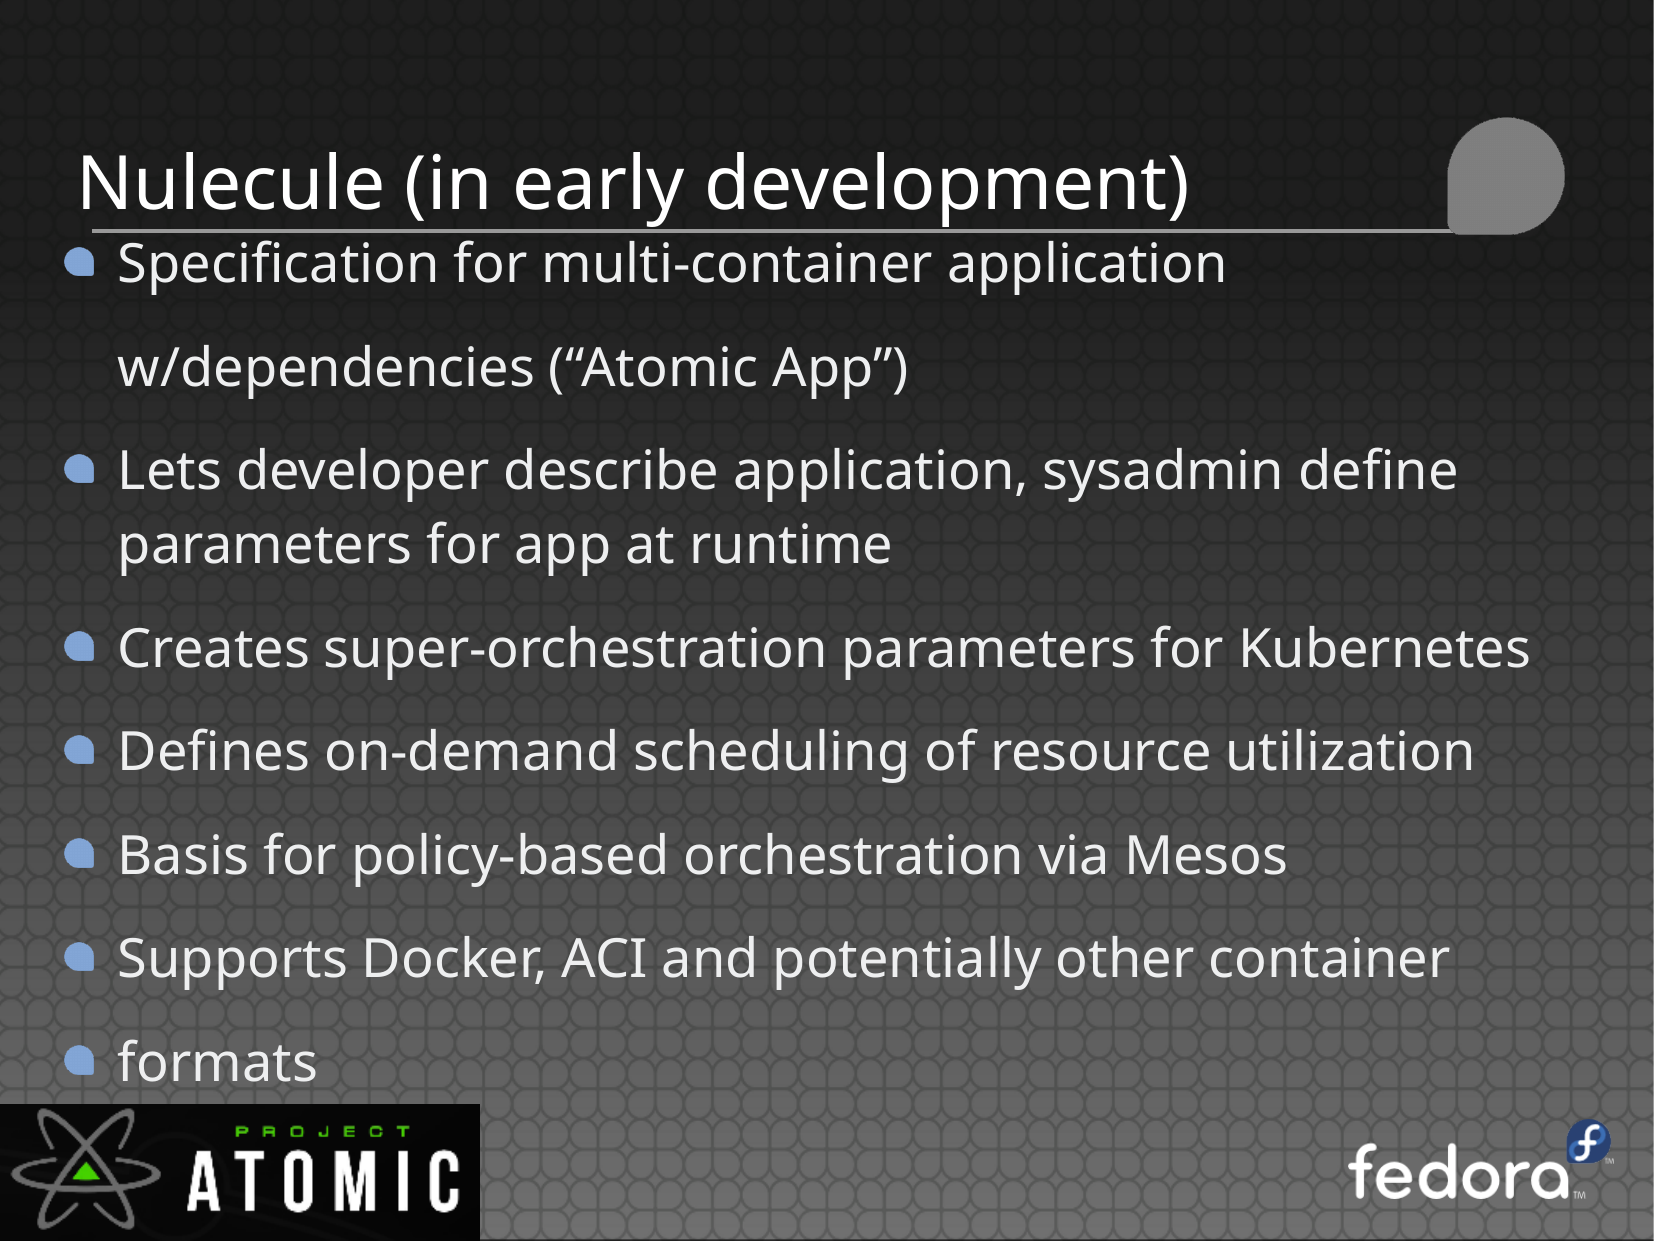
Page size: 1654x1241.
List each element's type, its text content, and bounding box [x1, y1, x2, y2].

title Nulecule (in early development) [76, 112, 1566, 249]
list Specification for multi-container application w/dependencies (“Atomic App”) Lets developer describe application, sysadmin define parameters for app at runtime Creates super-orchestration parameters for Kubernetes Defines on-demand scheduling of resource utilization Basis for policy-based orchestration via Mesos Supports Docker, ACI and potentially other container formats github.co [46, 224, 1536, 1241]
picture [0, 0, 1654, 1241]
